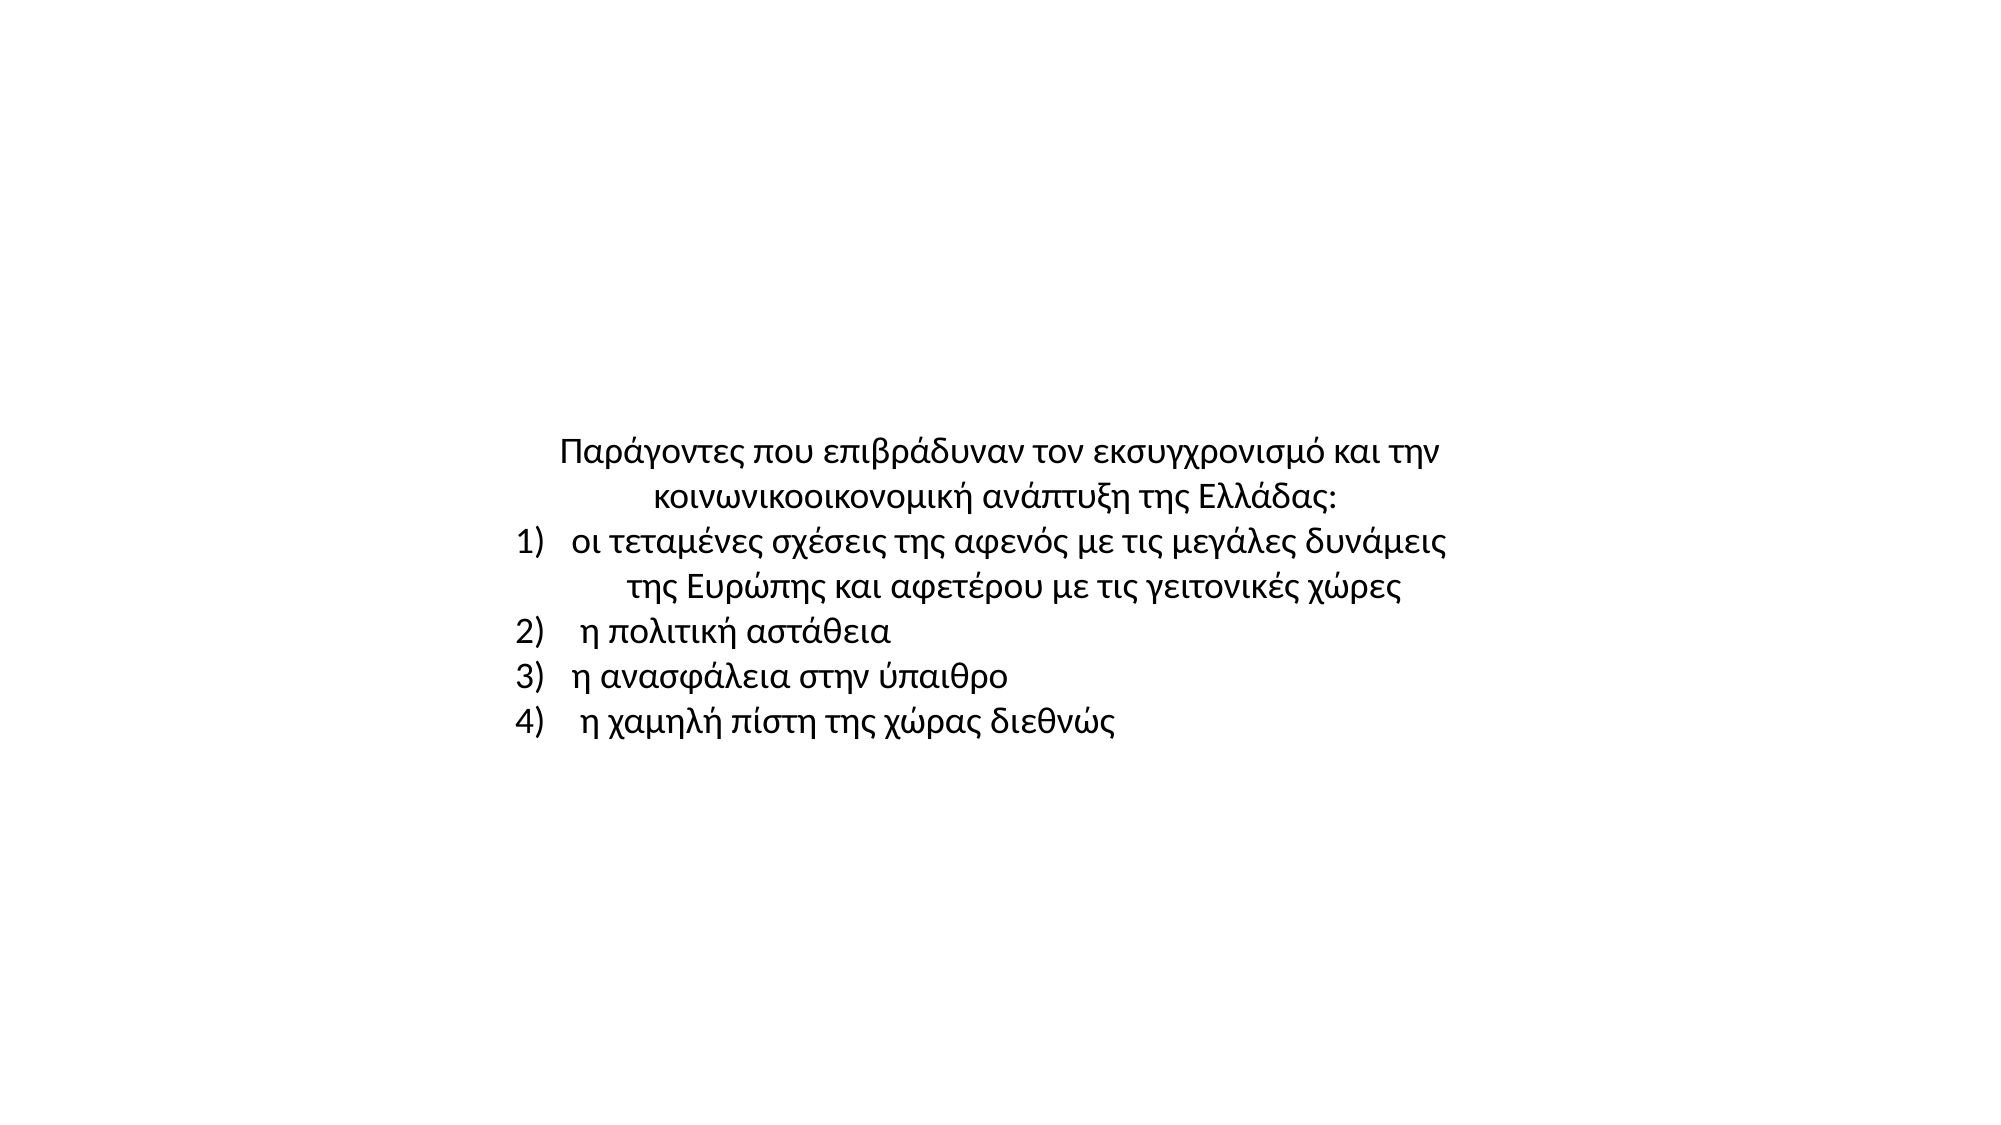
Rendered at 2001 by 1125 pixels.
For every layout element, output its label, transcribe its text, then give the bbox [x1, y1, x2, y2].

text_box Παράγοντες που επιβράδυναν τον εκσυγχρονισμό και την κοινωνικοοικονομική ανάπτυξη της Ελλάδας: οι τεταμένες σχέσεις της αφενός με τις μεγάλες δυνάμεις της Ευρώπης και αφετέρου με τις γειτονικές χώρες η πολιτική αστάθεια η ανασφάλεια στην ύπαιθρο η χαμηλή πίστη της χώρας διεθνώς [500, 418, 1501, 753]
